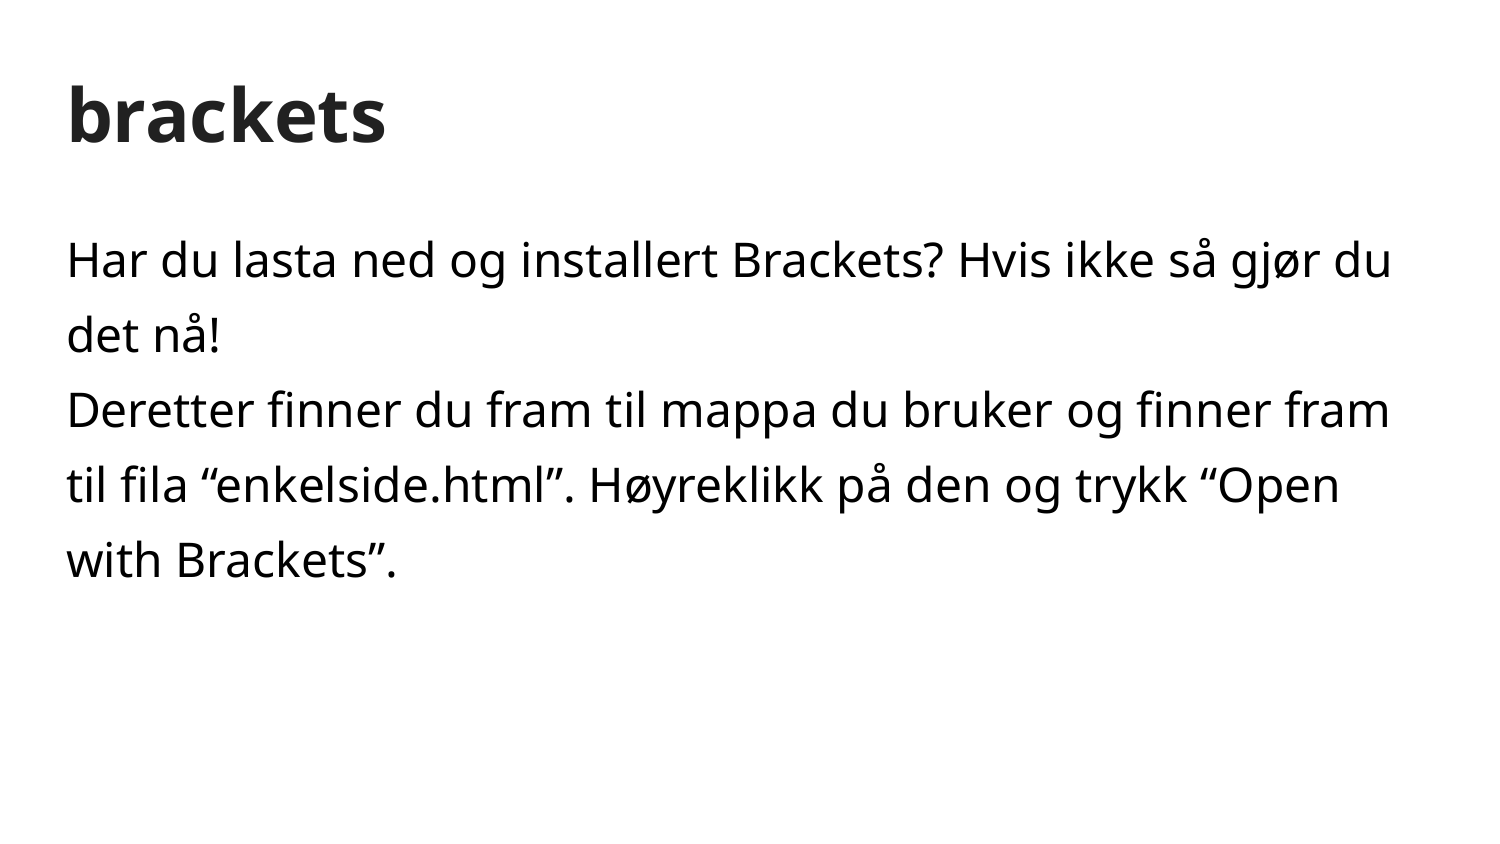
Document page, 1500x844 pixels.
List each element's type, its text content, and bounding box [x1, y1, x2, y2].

list Har du lasta ned og installert Brackets? Hvis ikke så gjør du det nå! Deretter finner du fram til mappa du bruker og finner fram til fila “enkelside.html”. Høyreklikk på den og trykk “Open with Brackets”. [51, 201, 1449, 750]
title brackets [51, 48, 1449, 180]
